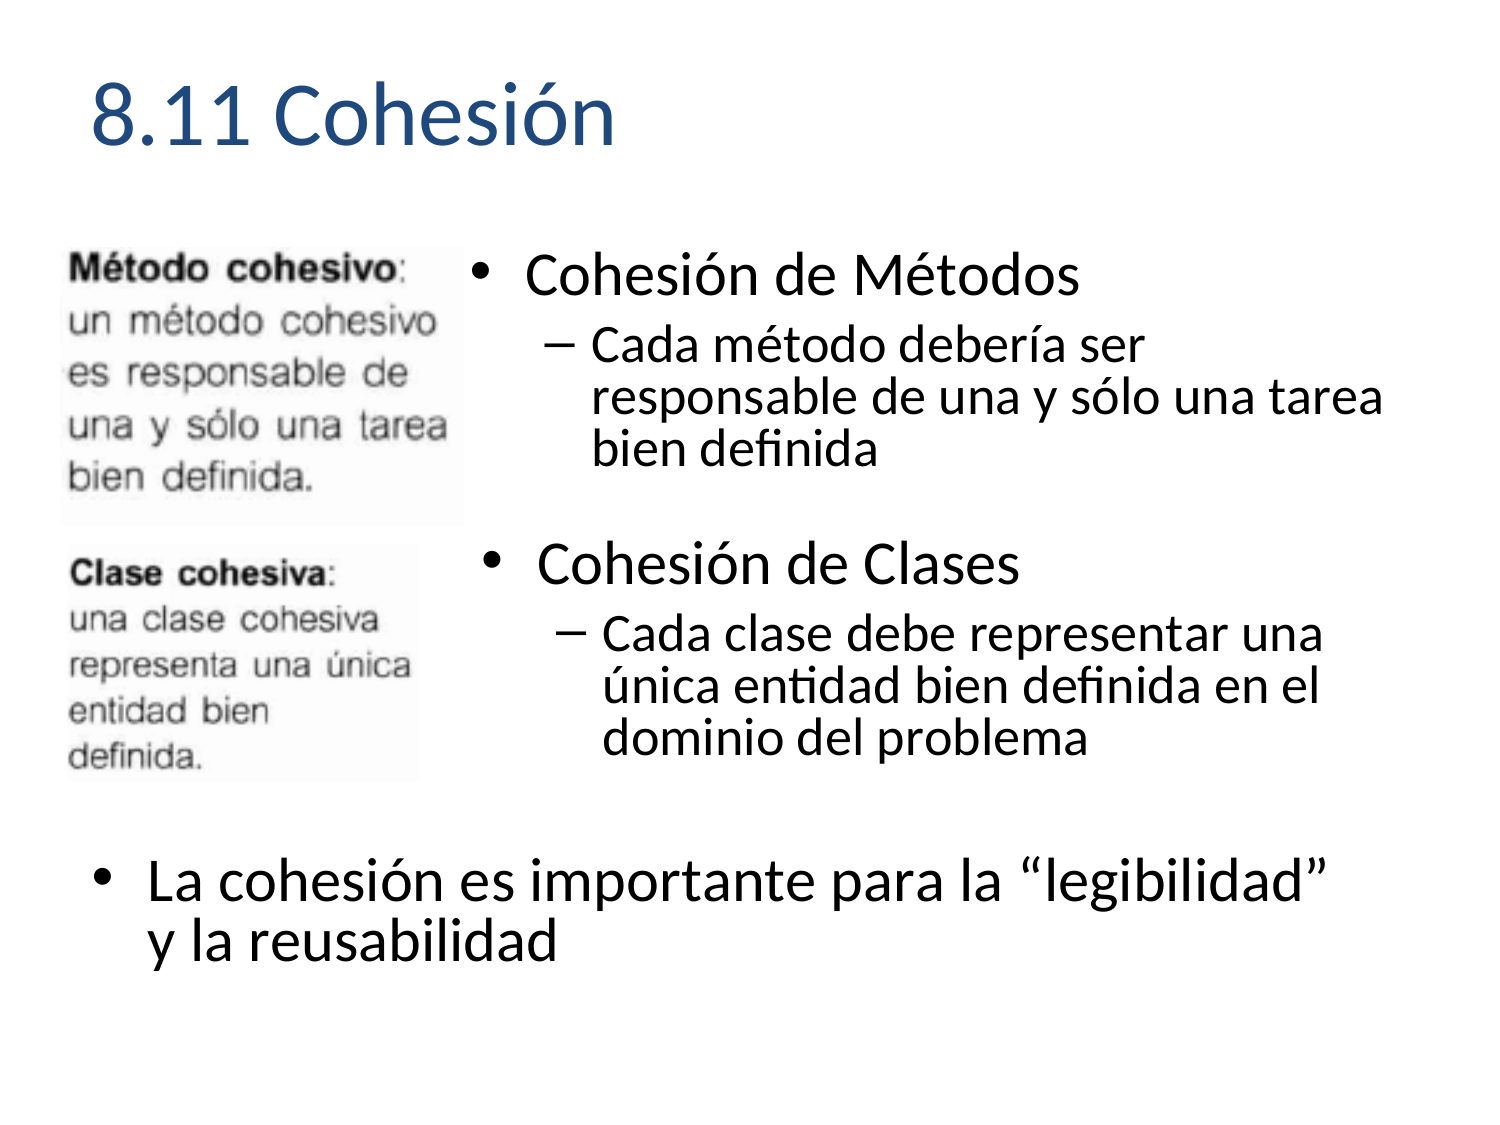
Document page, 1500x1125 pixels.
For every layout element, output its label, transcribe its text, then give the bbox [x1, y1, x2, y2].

list Cohesión de Métodos Cada método debería ser responsable de una y sólo una tarea bien definida [454, 240, 1429, 493]
picture [60, 247, 464, 526]
title 8.11 Cohesión [75, 45, 1426, 173]
text_box La cohesión es importante para la “legibilidad” y la reusabilidad [76, 846, 1377, 993]
text_box Cohesión de Clases Cada clase debe representar una única entidad bien definida en el dominio del problema [466, 528, 1441, 782]
picture [67, 544, 420, 782]
